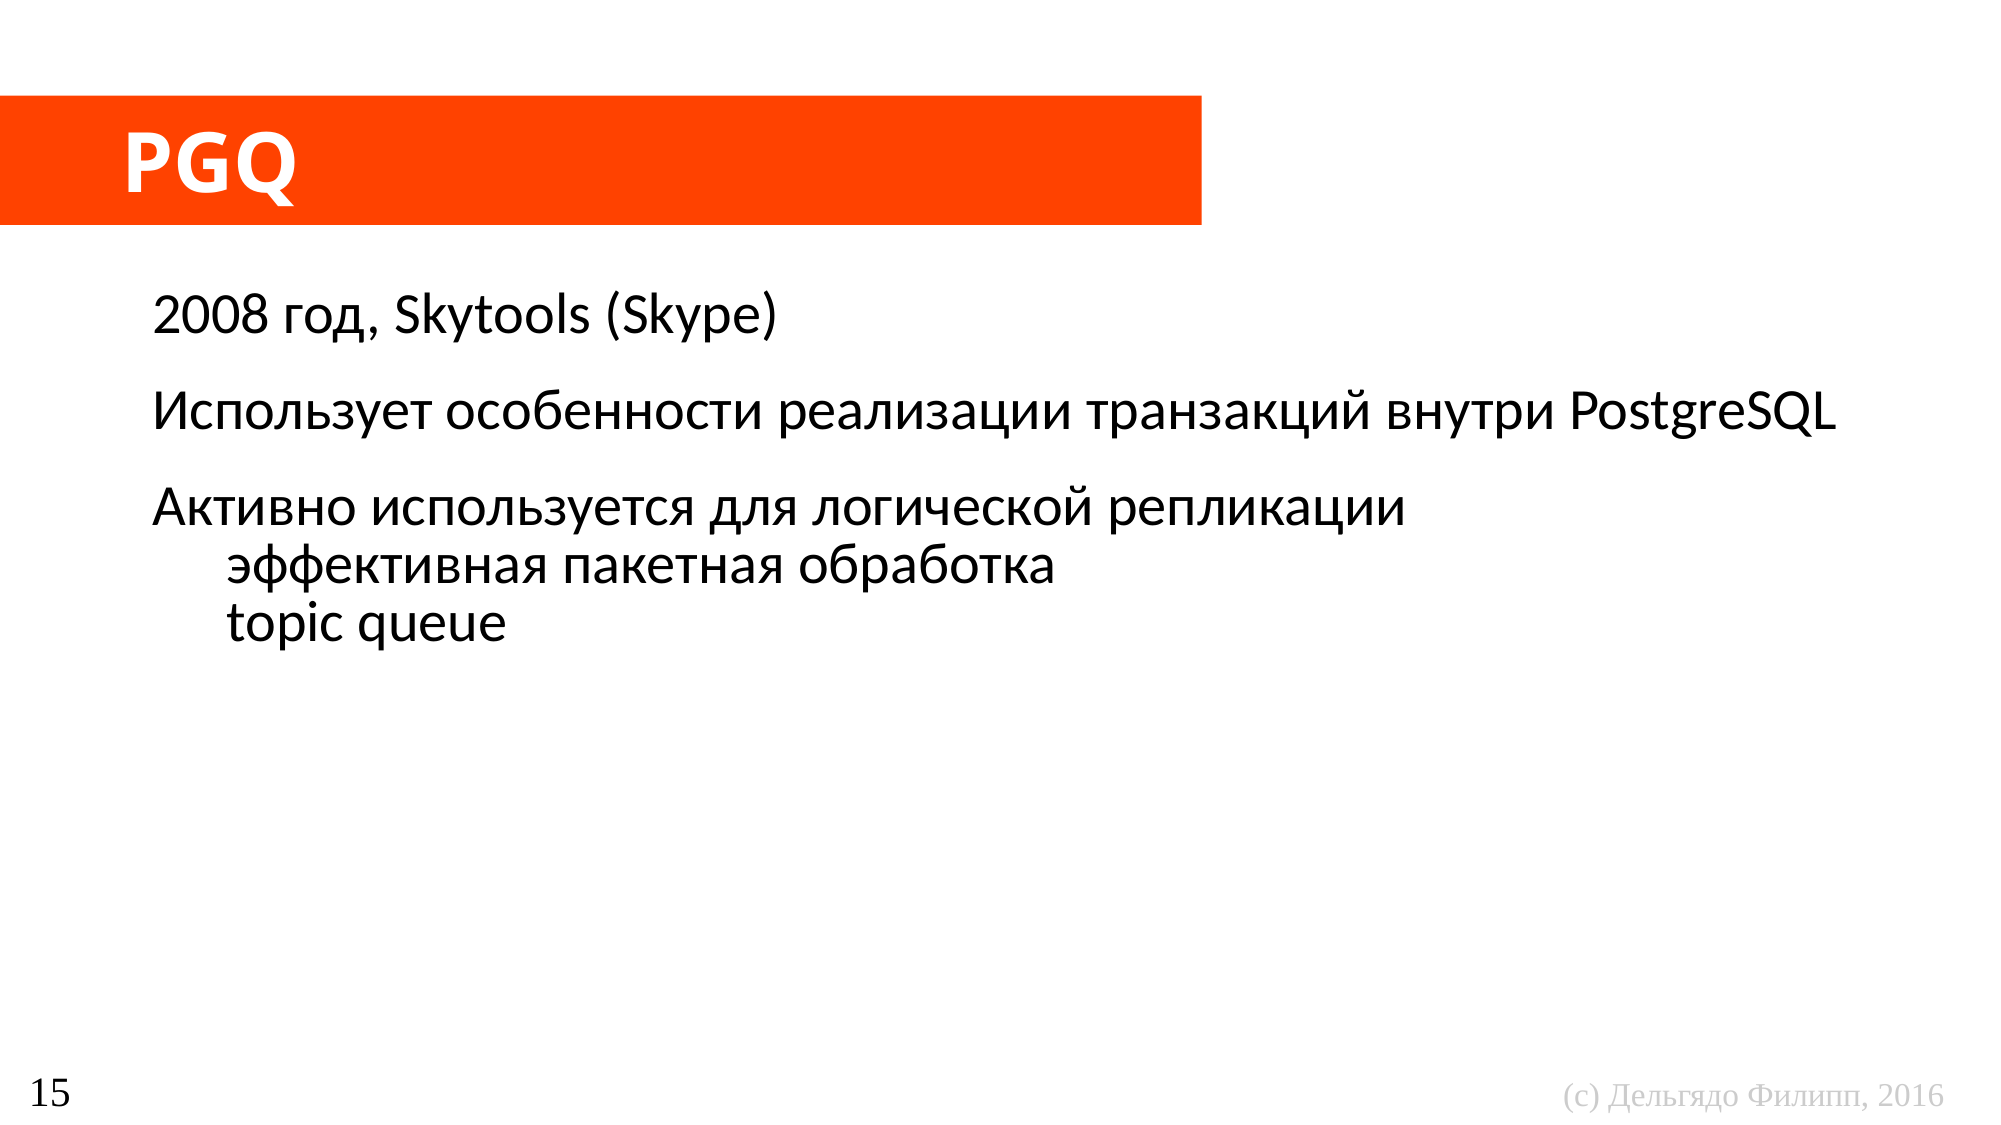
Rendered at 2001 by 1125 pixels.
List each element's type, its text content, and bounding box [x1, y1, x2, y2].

title PGQ [0, 95, 1202, 225]
list 2008 год, Skytools (Skype) Использует особенности реализации транзакций внутри PostgreSQL Активно используется для логической репликации эффективная пакетная обработка topic queue [137, 282, 1863, 1014]
